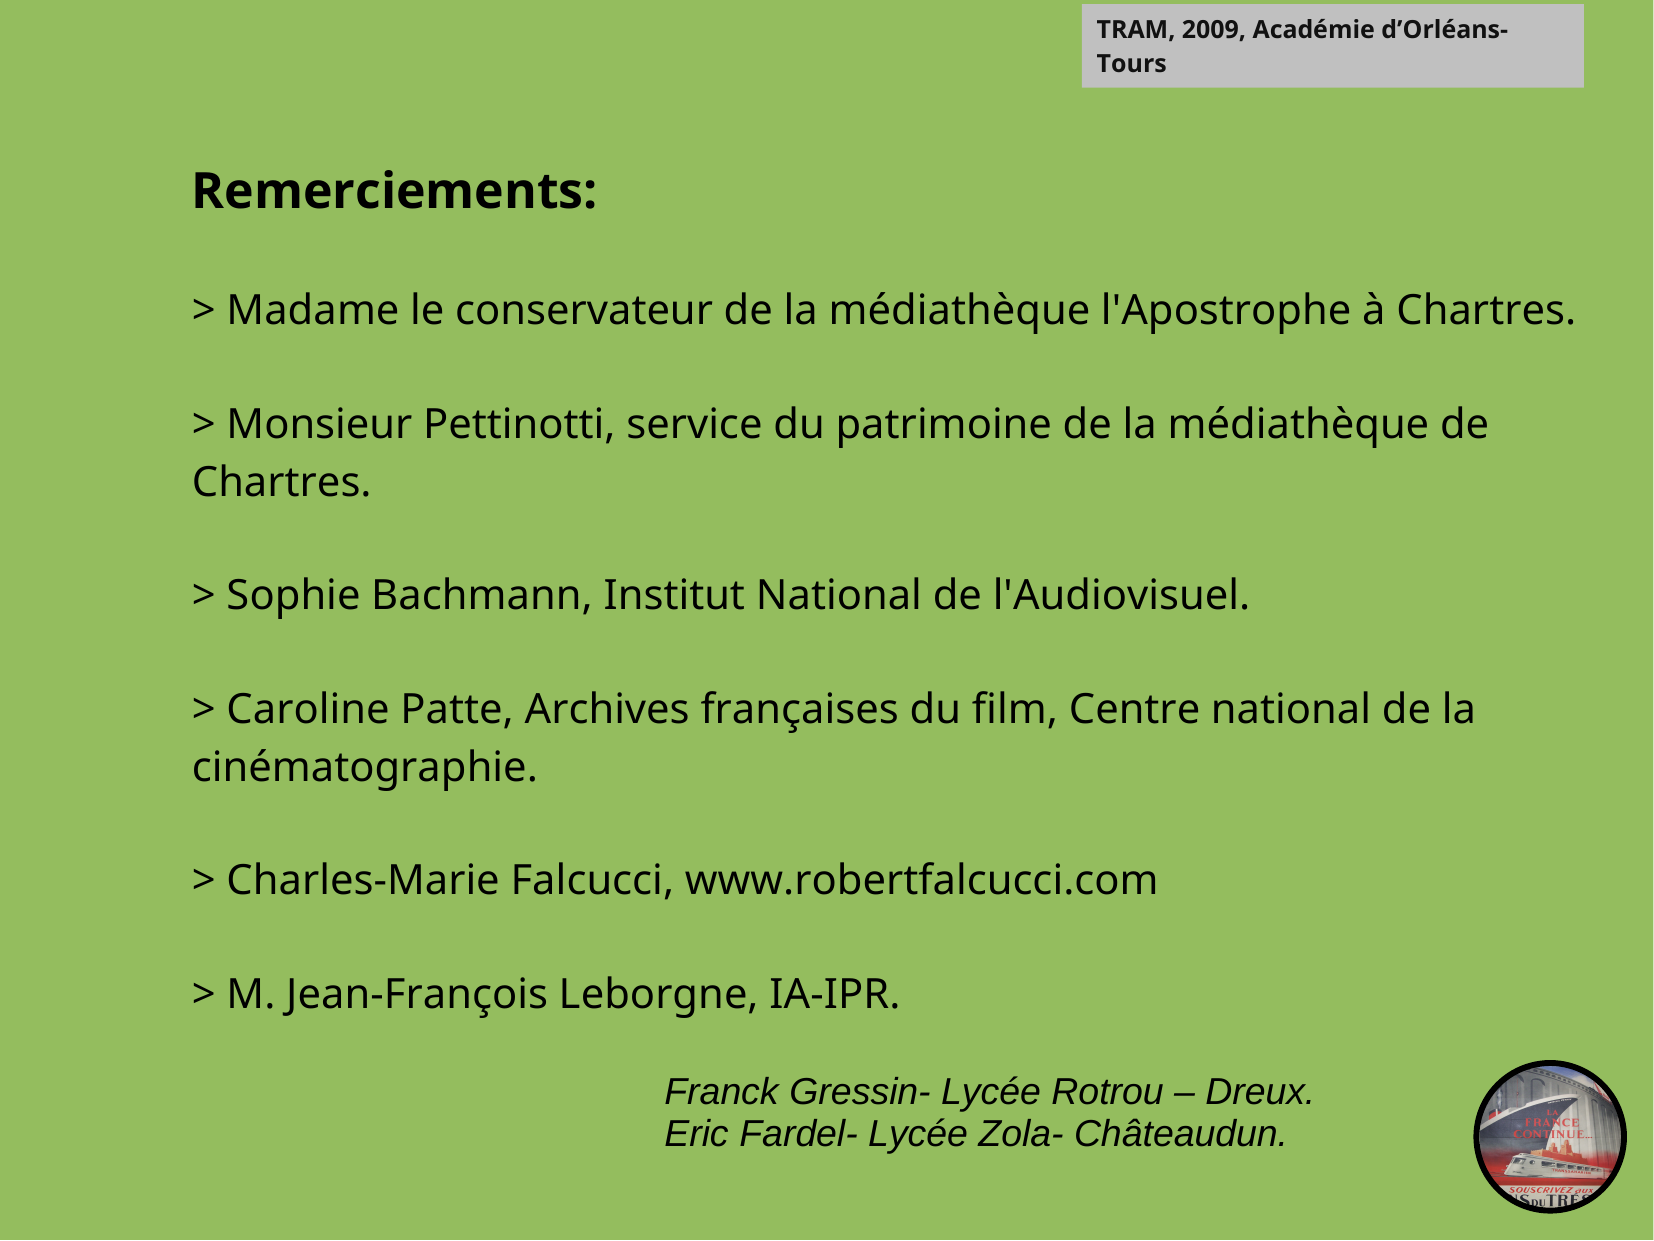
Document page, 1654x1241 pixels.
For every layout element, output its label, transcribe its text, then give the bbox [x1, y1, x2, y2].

text_box TRAM, 2009, Académie d’Orléans-Tours [1081, 4, 1584, 88]
text_box Remerciements: > Madame le conservateur de la médiathèque l'Apostrophe à Chartres. > Monsieur Pettinotti, service du patrimoine de la médiathèque de Chartres. > Sophie Bachmann, Institut National de l'Audiovisuel. > Caroline Patte, Archives françaises du film, Centre national de la cinématographie. > Charles-Marie Falcucci, www.robertfalcucci.com > M. Jean-François Leborgne, IA-IPR. [177, 147, 1595, 990]
text_box [679, 1033, 1625, 1211]
text_box Franck Gressin- Lycée Rotrou – Dreux. Eric Fardel- Lycée Zola- Châteaudun. [649, 1062, 1388, 1162]
